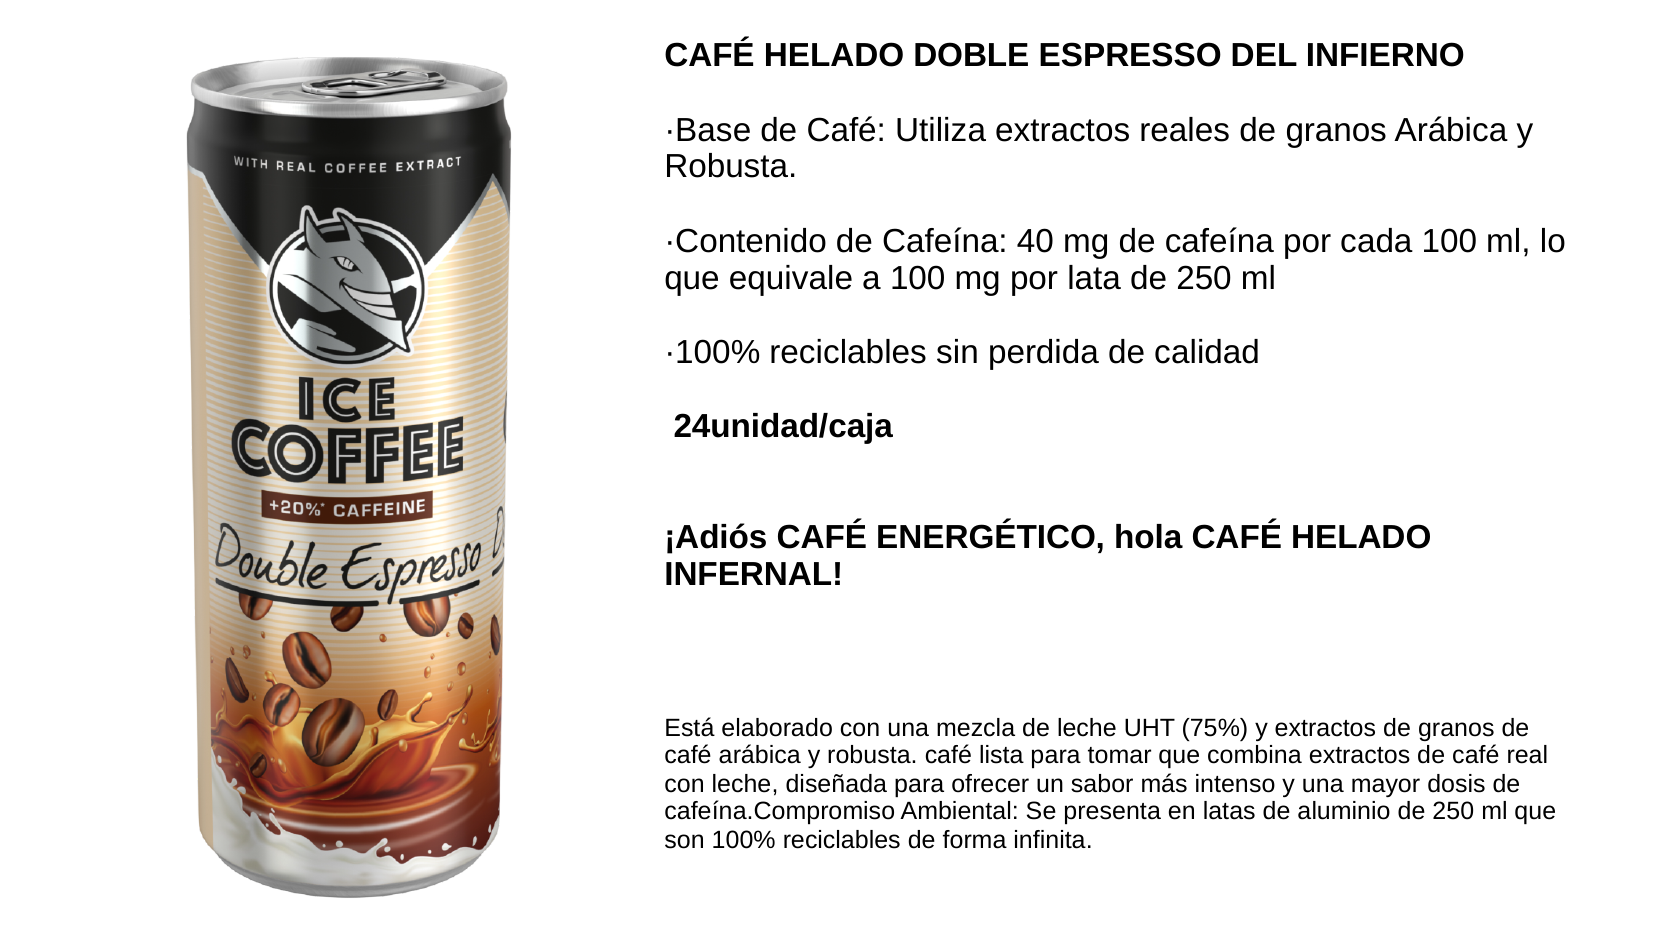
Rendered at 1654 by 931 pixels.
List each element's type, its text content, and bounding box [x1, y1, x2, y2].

text_box CAFÉ HELADO DOBLE ESPRESSO DEL INFIERNO ·Base de Café: Utiliza extractos reales de granos Arábica y Robusta. ·Contenido de Cafeína: 40 mg de cafeína por cada 100 ml, lo que equivale a 100 mg por lata de 250 ml ·100% reciclables sin perdida de calidad 24unidad/caja ¡Adiós CAFÉ ENERGÉTICO, hola CAFÉ HELADO INFERNAL! Está elaborado con una mezcla de leche UHT (75%) y extractos de granos de café arábica y robusta. café lista para tomar que combina extractos de café real con leche, diseñada para ofrecer un sabor más intenso y una mayor dosis de cafeína.Compromiso Ambiental: Se presenta en latas de aluminio de 250 ml que son 100% reciclables de forma infinita. [649, 29, 1595, 916]
picture [106, 0, 591, 931]
